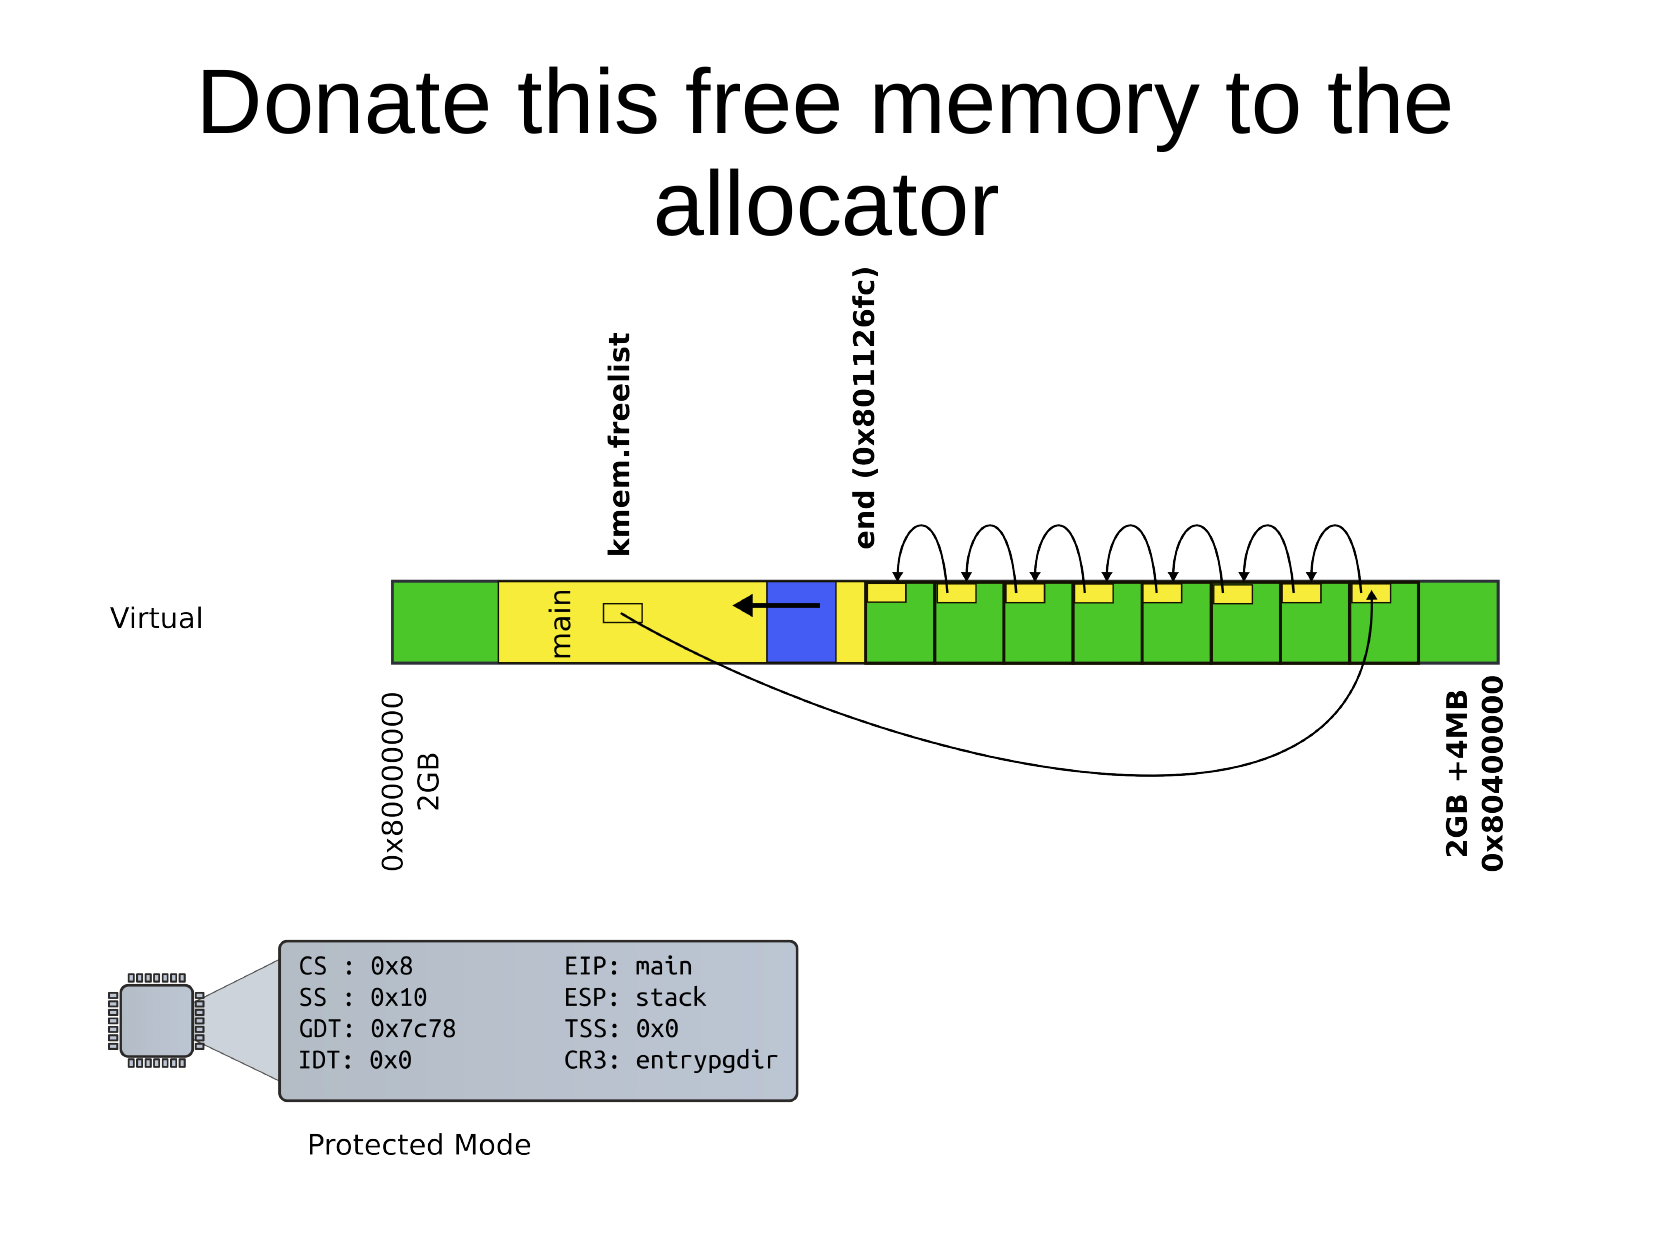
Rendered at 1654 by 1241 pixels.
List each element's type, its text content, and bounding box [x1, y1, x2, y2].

picture [108, 268, 1503, 1156]
title Donate this free memory to the allocator [82, 49, 1571, 257]
